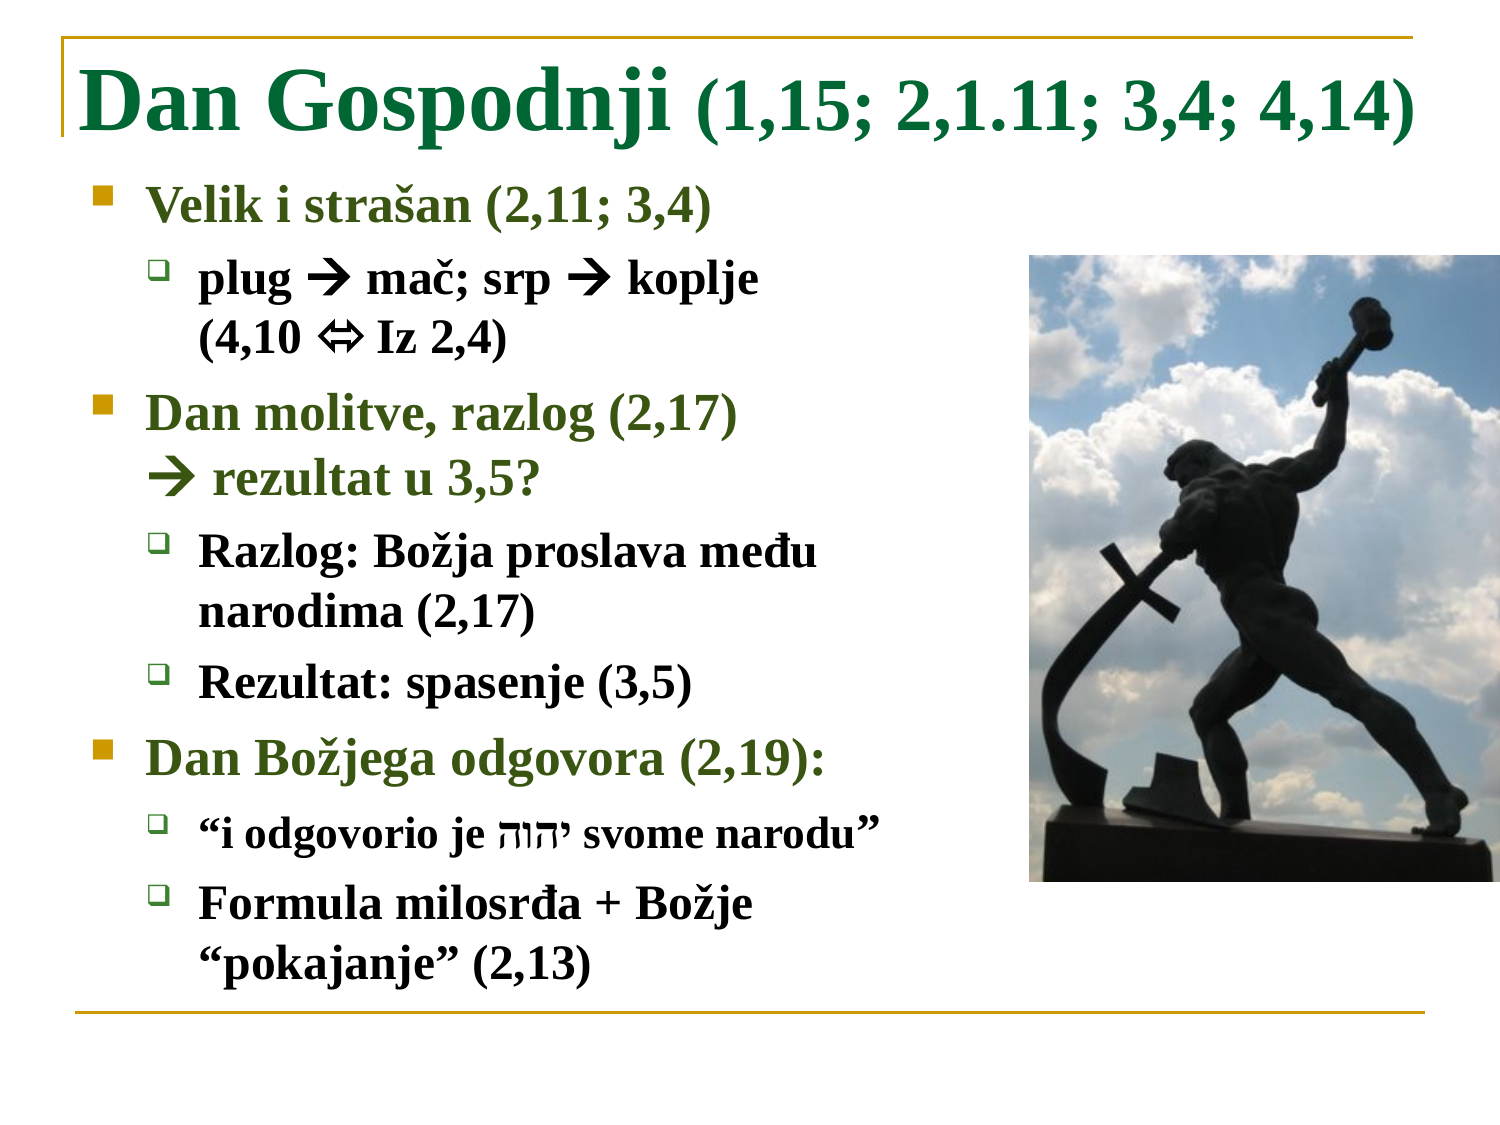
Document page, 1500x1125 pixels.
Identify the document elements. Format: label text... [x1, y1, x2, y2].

list Velik i strašan (2,11; 3,4) plug  mač; srp  koplje (4,10  Iz 2,4) Dan molitve, razlog (2,17)  rezultat u 3,5? Razlog: Božja proslava među narodima (2,17) Rezultat: spasenje (3,5) Dan Božjega odgovora (2,19): “i odgovorio je יהוה svome narodu” Formula milosrđa + Božje “pokajanje” (2,13) [75, 160, 987, 1006]
title Dan Gospodnji (1,15; 2,1.11; 3,4; 4,14) [63, 31, 1447, 218]
picture [1029, 255, 1500, 882]
